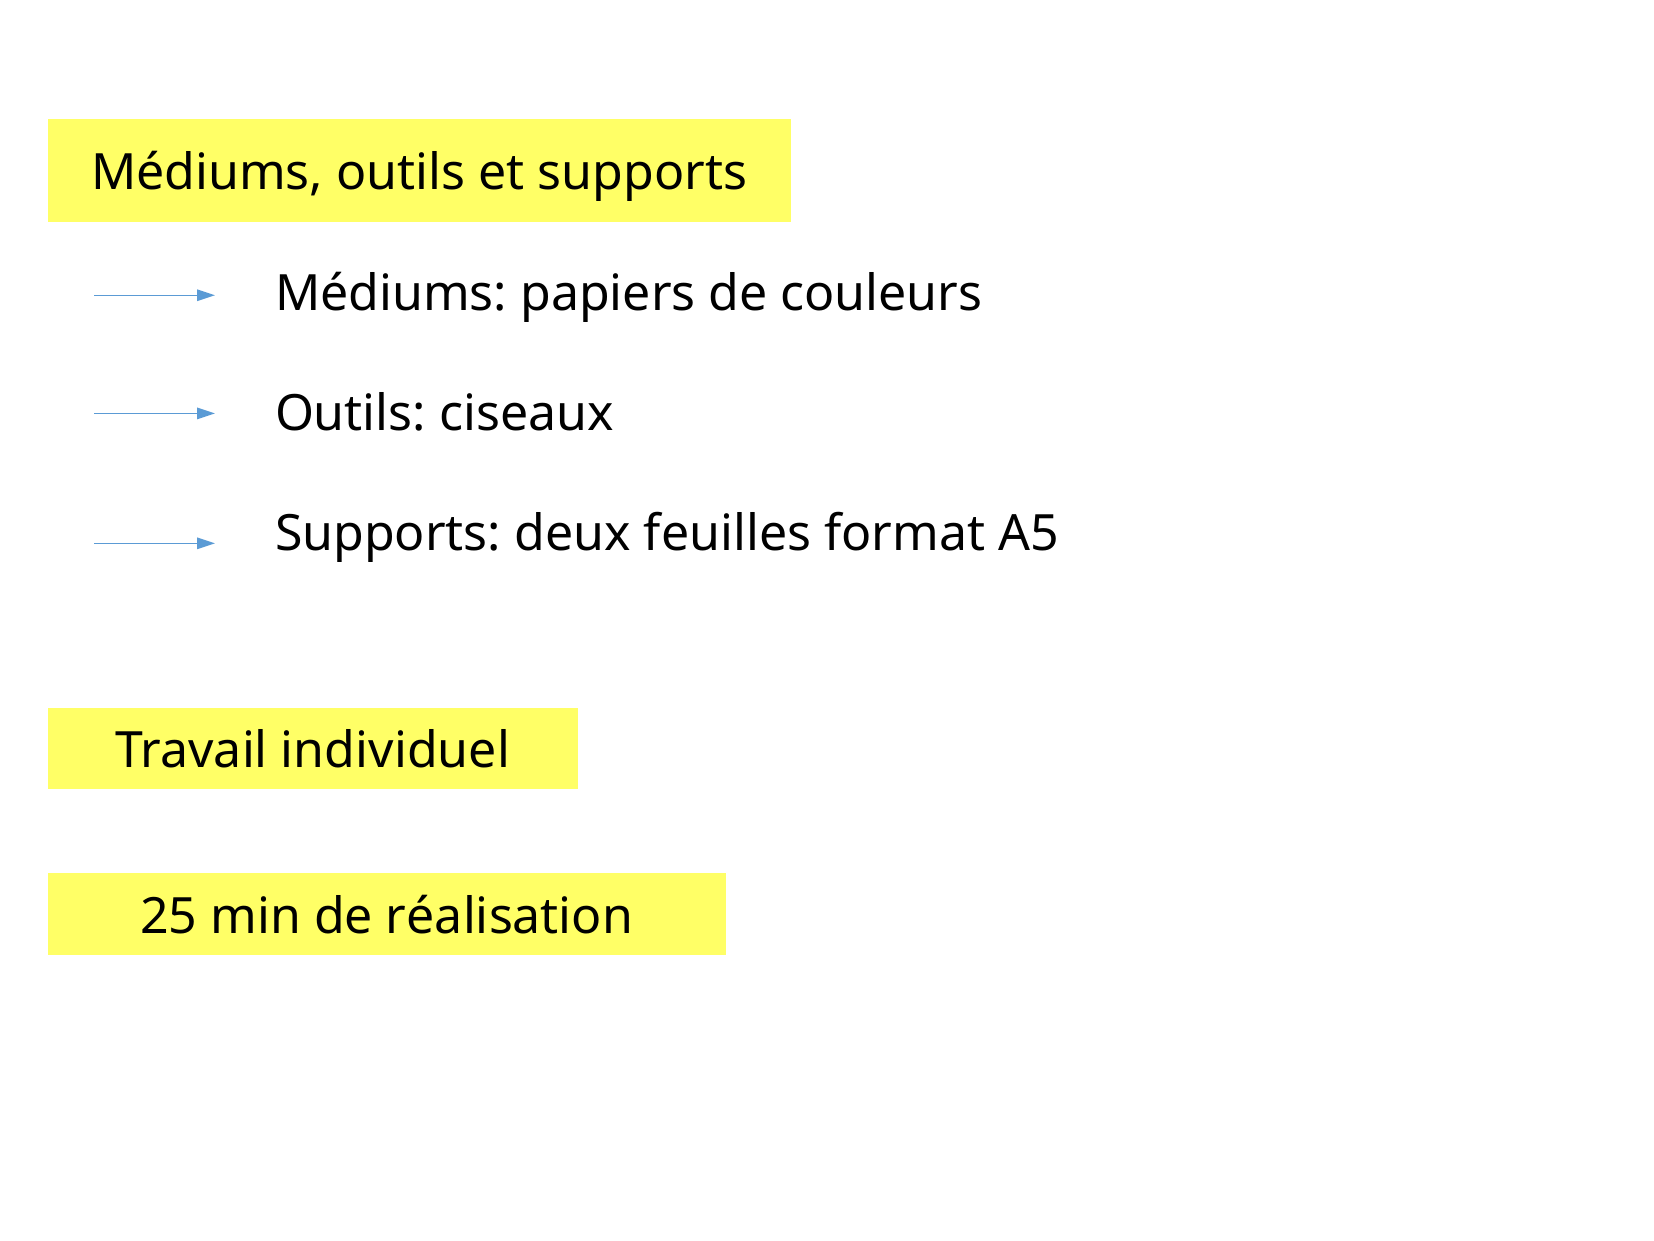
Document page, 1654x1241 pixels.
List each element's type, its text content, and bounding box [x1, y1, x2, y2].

text_box 25 min de réalisation [47, 872, 727, 956]
text_box Médiums: papiers de couleurs Outils: ciseaux Supports: deux feuilles format A5 [260, 253, 1654, 603]
text_box Travail individuel [47, 707, 579, 790]
text_box Médiums, outils et supports [47, 118, 792, 223]
